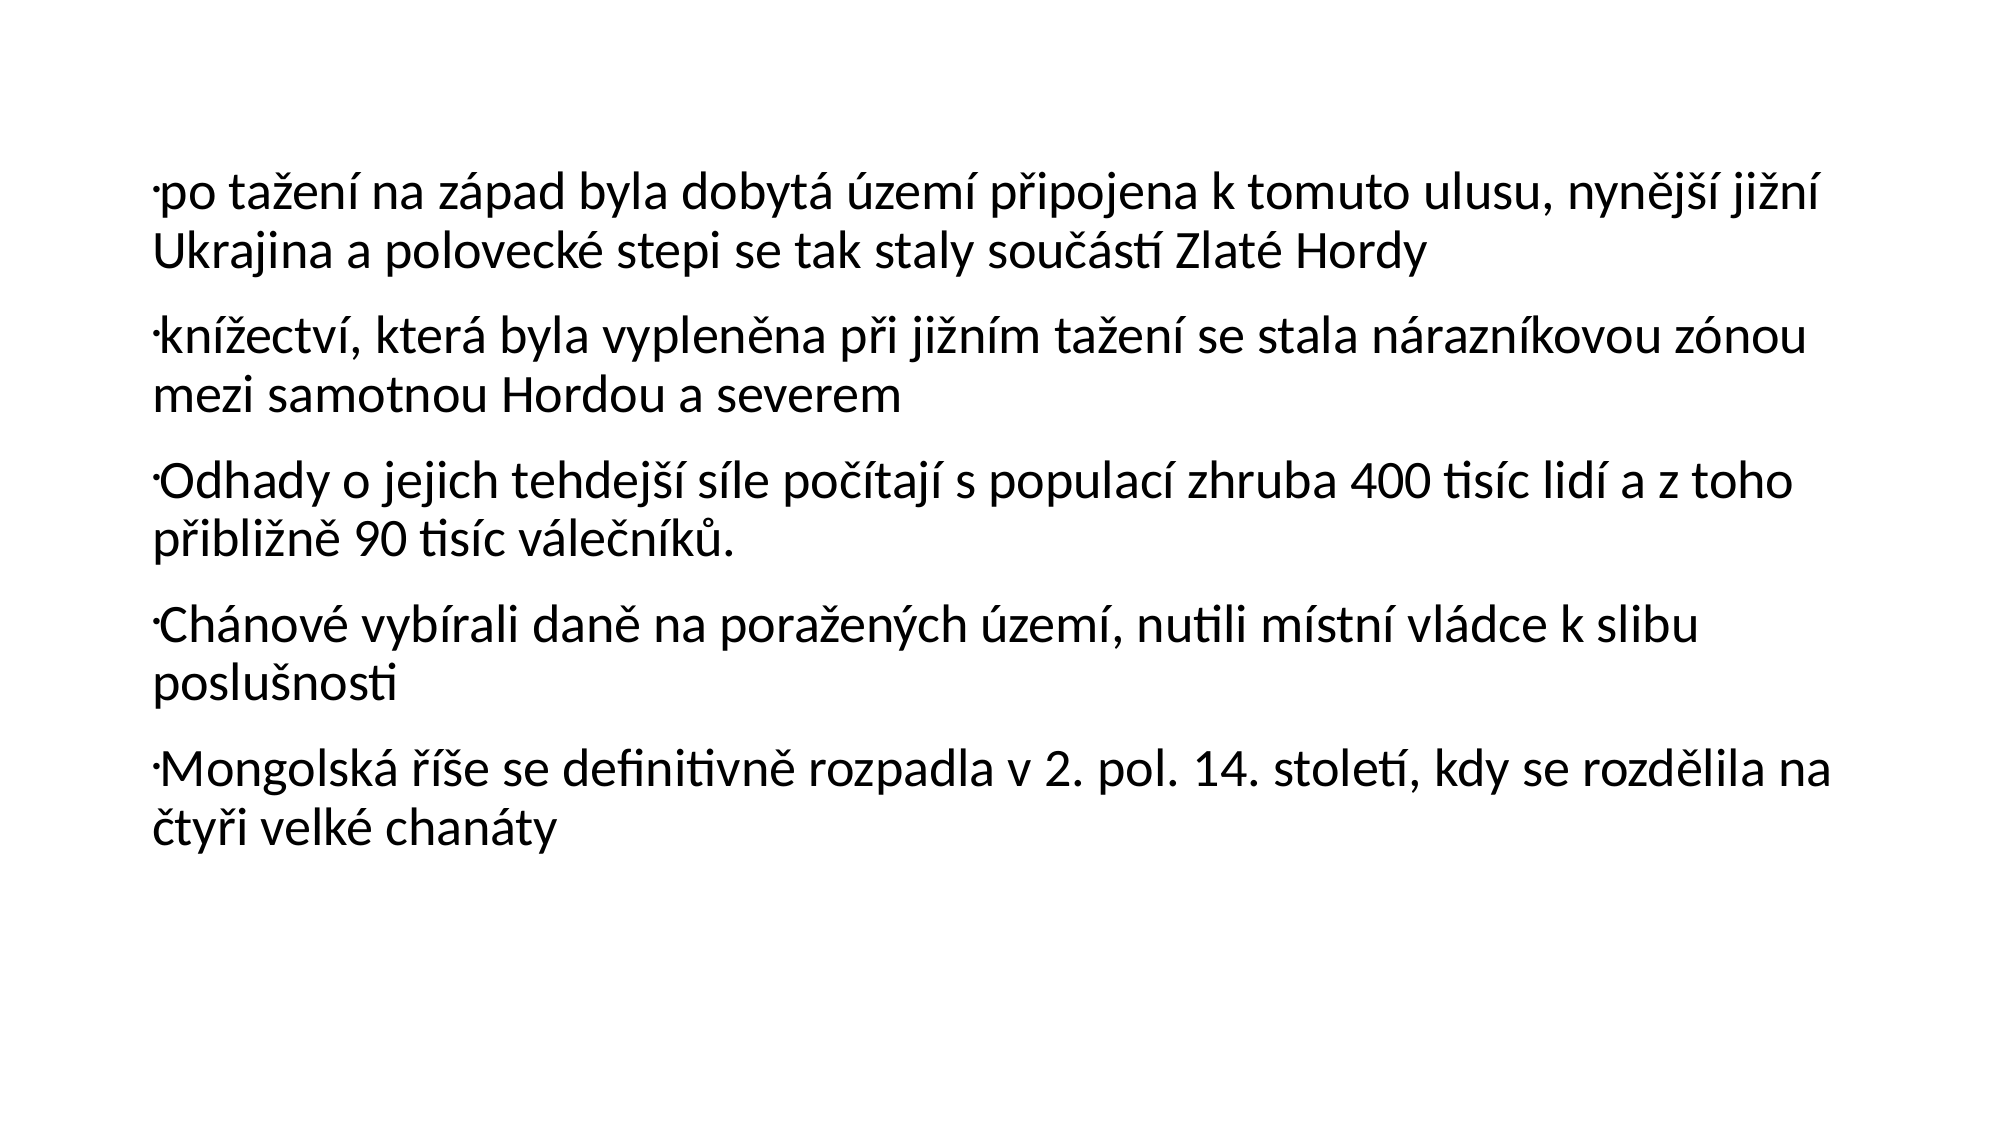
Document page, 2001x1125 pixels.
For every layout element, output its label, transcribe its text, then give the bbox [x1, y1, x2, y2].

list po tažení na západ byla dobytá území připojena k tomuto ulusu, nynější jižní Ukrajina a polovecké stepi se tak staly součástí Zlaté Hordy knížectví, která byla vypleněna při jižním tažení se stala nárazníkovou zónou mezi samotnou Hordou a severem Odhady o jejich tehdejší síle počítají s populací zhruba 400 tisíc lidí a z toho přibližně 90 tisíc válečníků. Chánové vybírali daně na poražených území, nutili místní vládce k slibu poslušnosti Mongolská říše se definitivně rozpadla v 2. pol. 14. století, kdy se rozdělila na čtyři velké chanáty [137, 155, 1863, 870]
